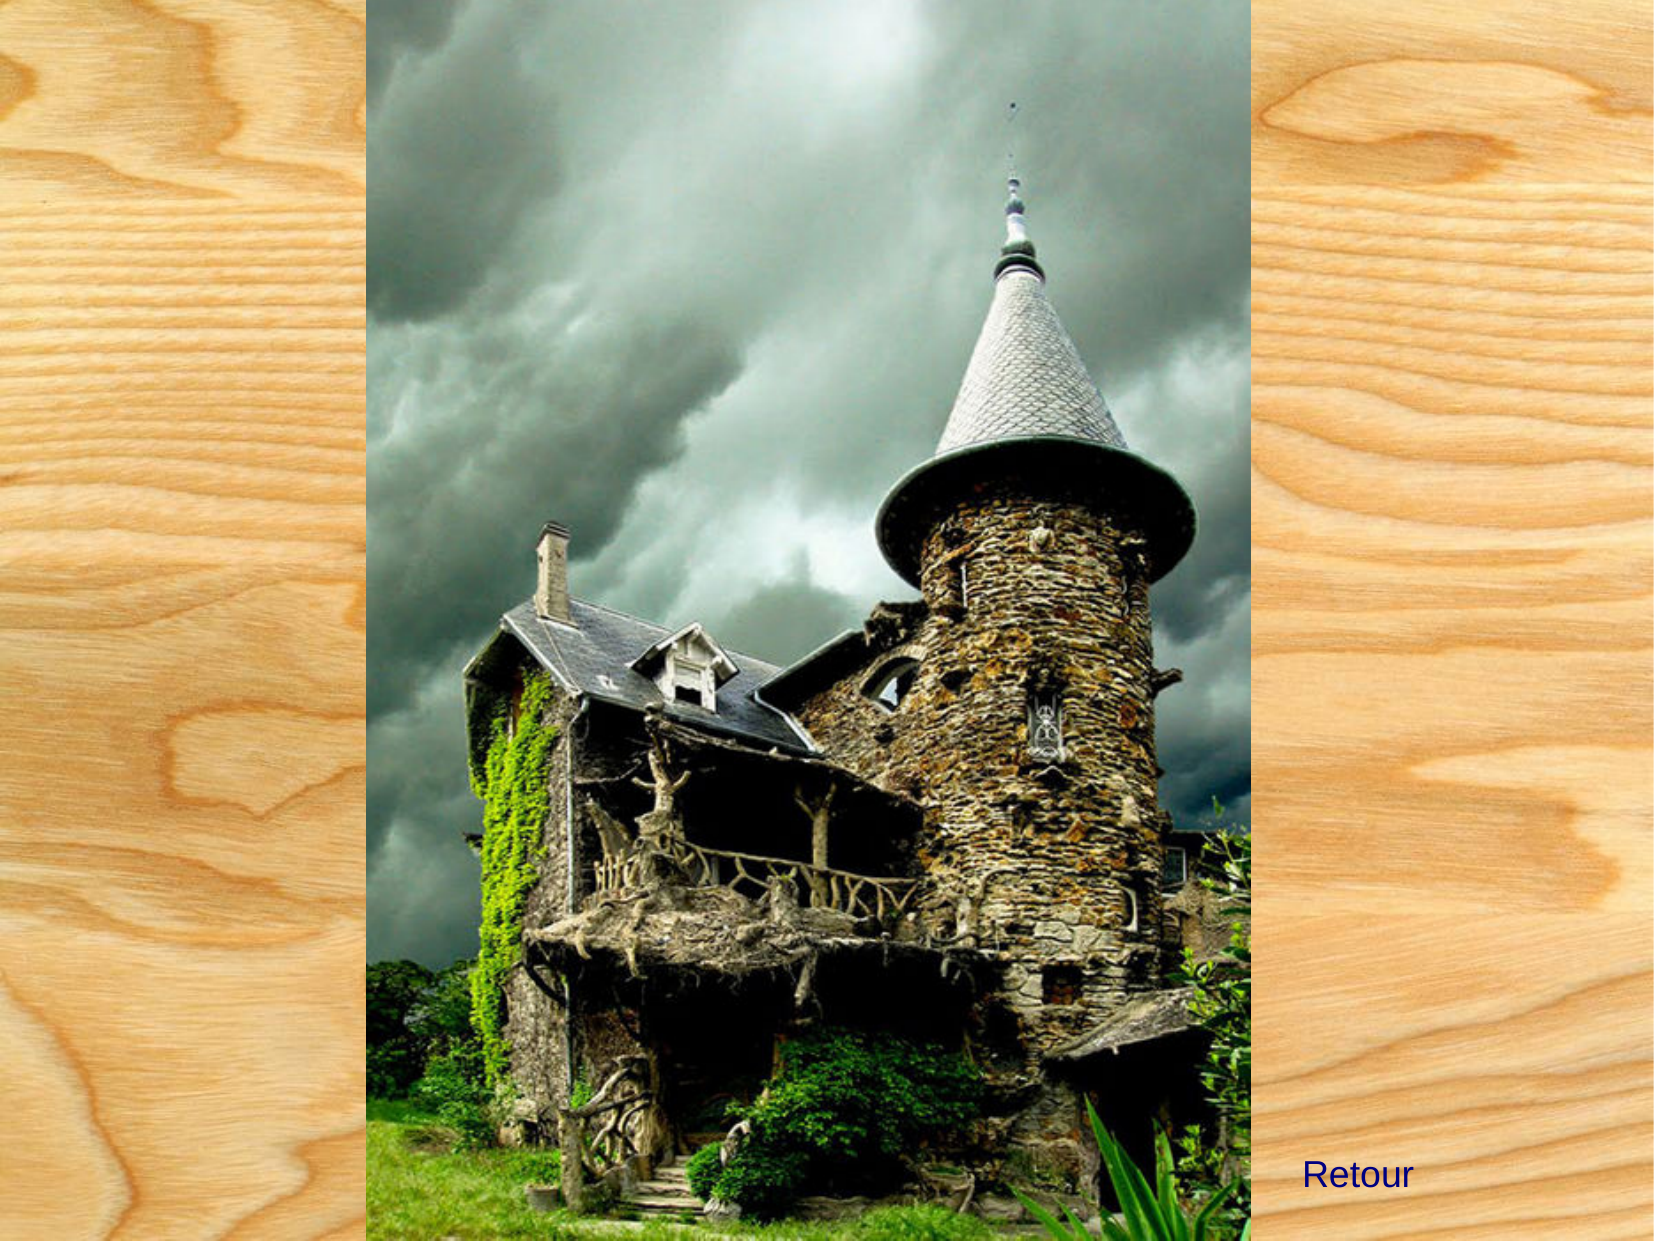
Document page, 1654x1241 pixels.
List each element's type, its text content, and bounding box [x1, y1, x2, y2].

picture [0, 0, 1654, 1241]
text_box Retour [1287, 1145, 1583, 1203]
